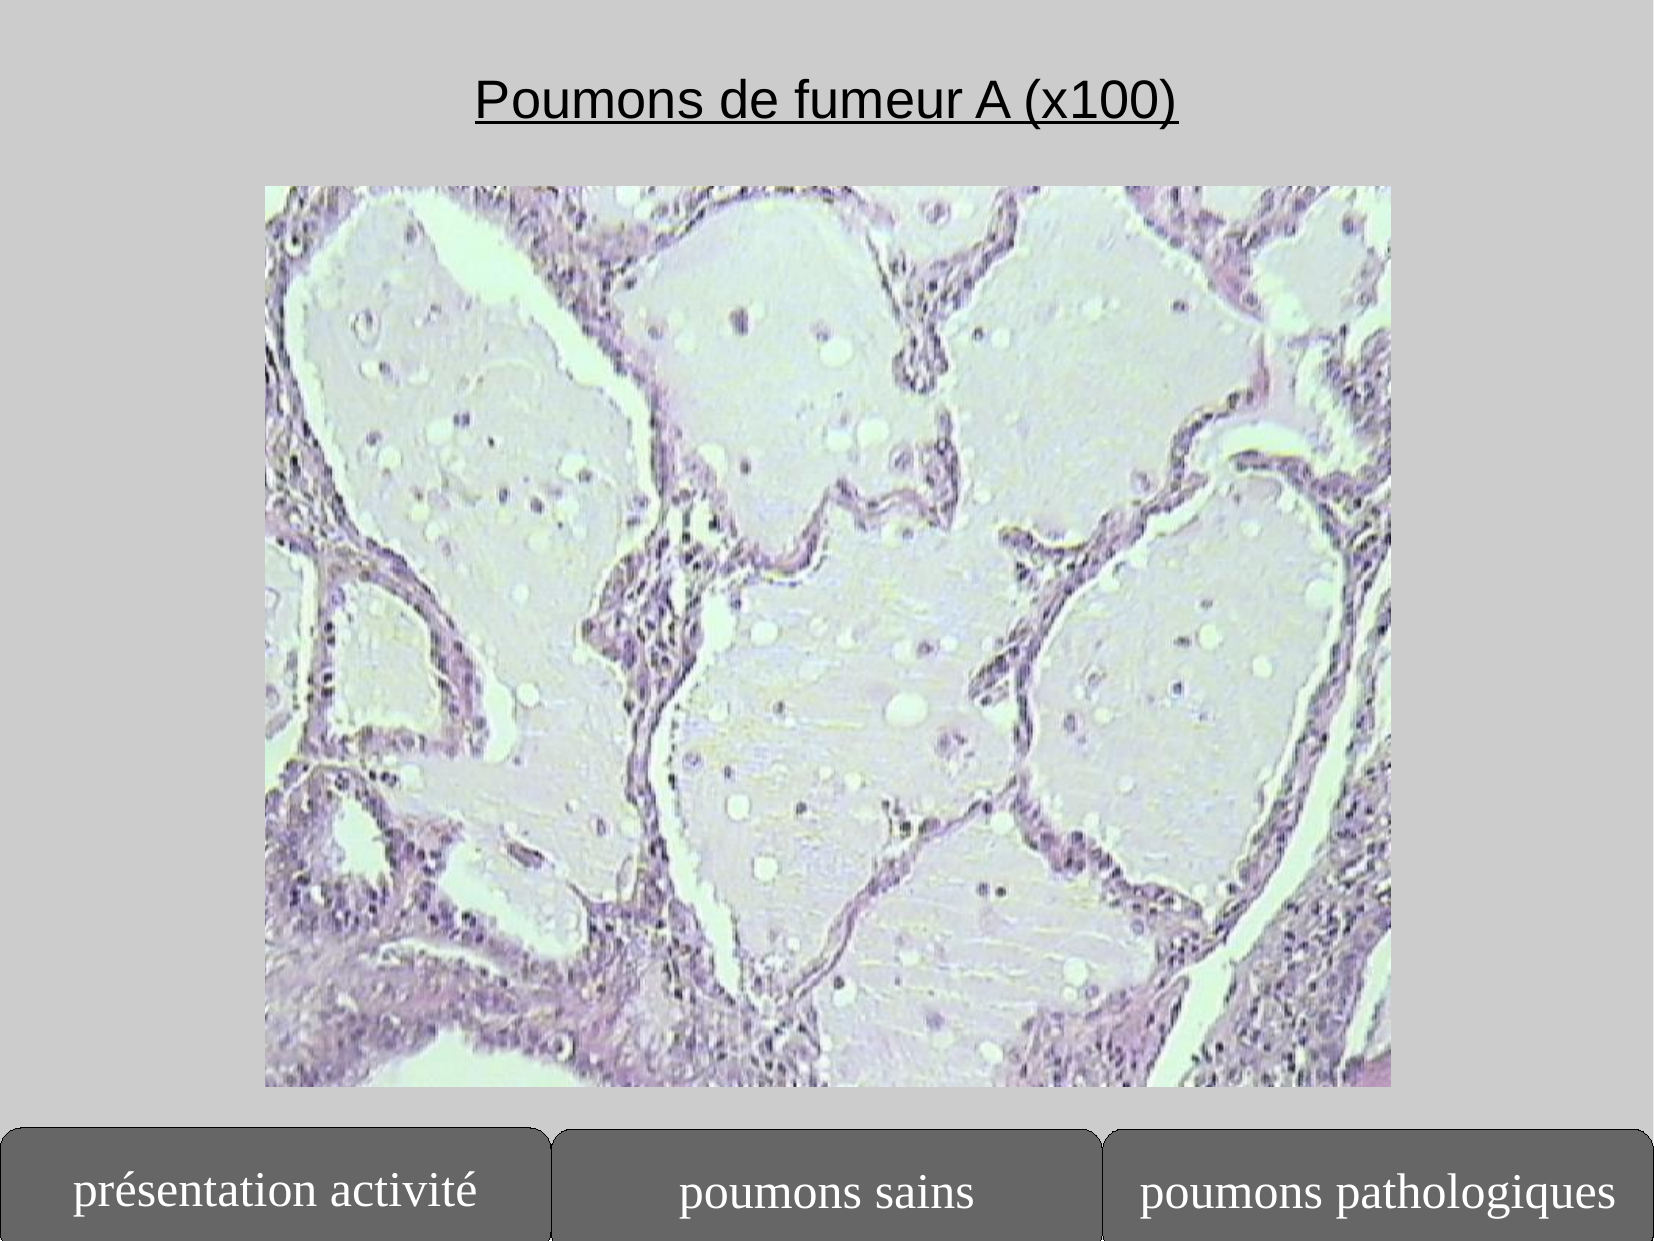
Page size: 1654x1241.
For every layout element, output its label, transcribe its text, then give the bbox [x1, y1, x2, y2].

title Poumons de fumeur A (x100) [82, 3, 1571, 197]
picture [265, 197, 1391, 1087]
